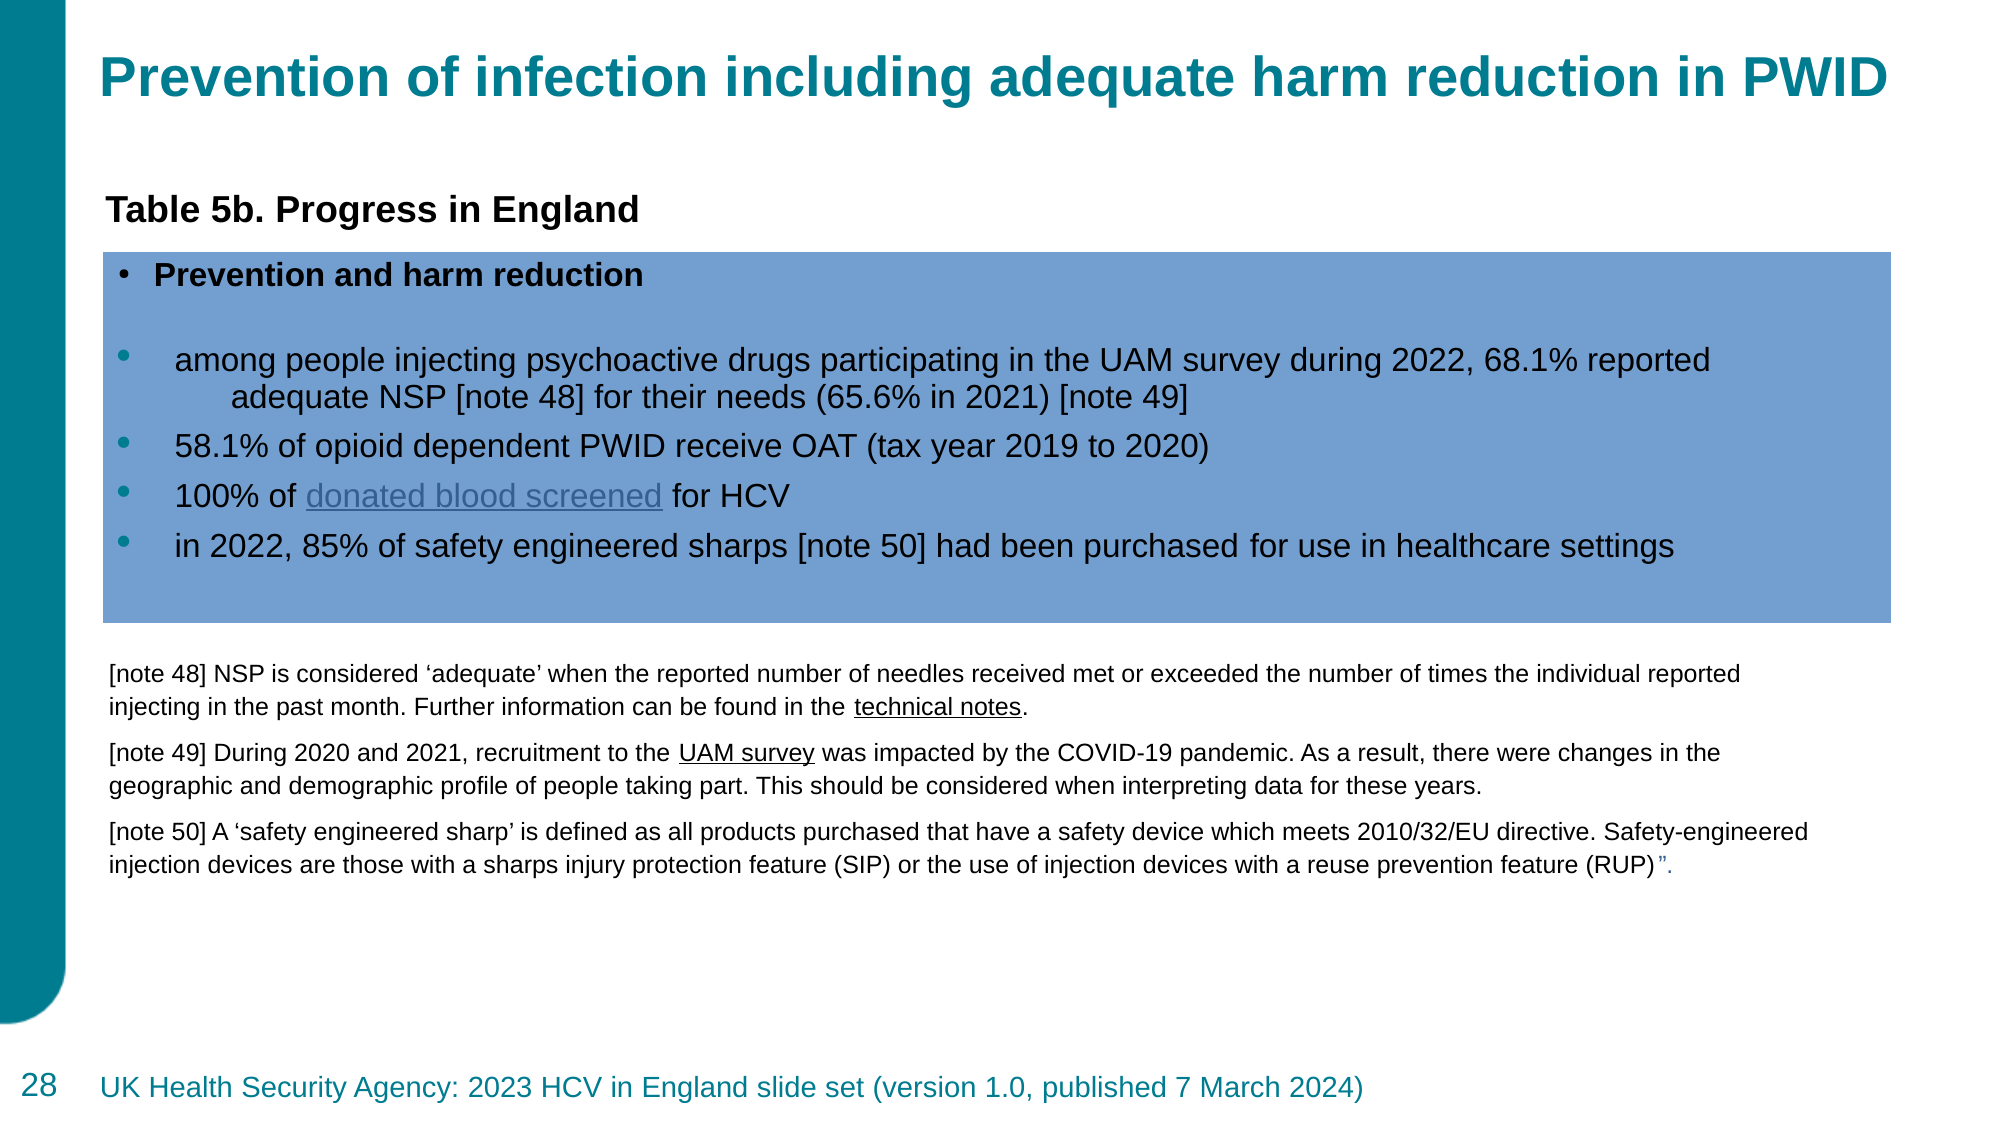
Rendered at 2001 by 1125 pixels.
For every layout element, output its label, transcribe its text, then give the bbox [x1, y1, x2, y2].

table_cell among people injecting psychoactive drugs participating in the UAM survey during 2022, 68.1% reported adequate NSP [note 48] for their needs (65.6% in 2021) [note 49] 58.1% of opioid dependent PWID receive OAT (tax year 2019 to 2020) 100% of donated blood screened for HCV in 2022, 85% of safety engineered sharps [note 50] had been purchased for use in healthcare settings [103, 334, 1891, 623]
text_box [note 48] NSP is considered ‘adequate’ when the reported number of needles received met or exceeded the number of times the individual reported injecting in the past month. Further information can be found in the technical notes. [note 49] During 2020 and 2021, recruitment to the UAM survey was impacted by the COVID-19 pandemic. As a result, there were changes in the geographic and demographic profile of people taking part. This should be considered when interpreting data for these years. [note 50] A ‘safety engineered sharp’ is defined as all products purchased that have a safety device which meets 2010/32/EU directive. Safety-engineered injection devices are those with a sharps injury protection feature (SIP) or the use of injection devices with a reuse prevention feature (RUP)”. [93, 646, 1847, 920]
title Prevention of infection including adequate harm reduction in PWID [84, 32, 1910, 125]
text_box [5, 1056, 104, 1115]
text_box Table 5b. Progress in England [90, 147, 1198, 241]
text_box UK Health Security Agency: 2023 HCV in England slide set (version 1.0, published 7 March 2024) [84, 1056, 1727, 1116]
table_header Prevention and harm reduction [103, 252, 1891, 334]
